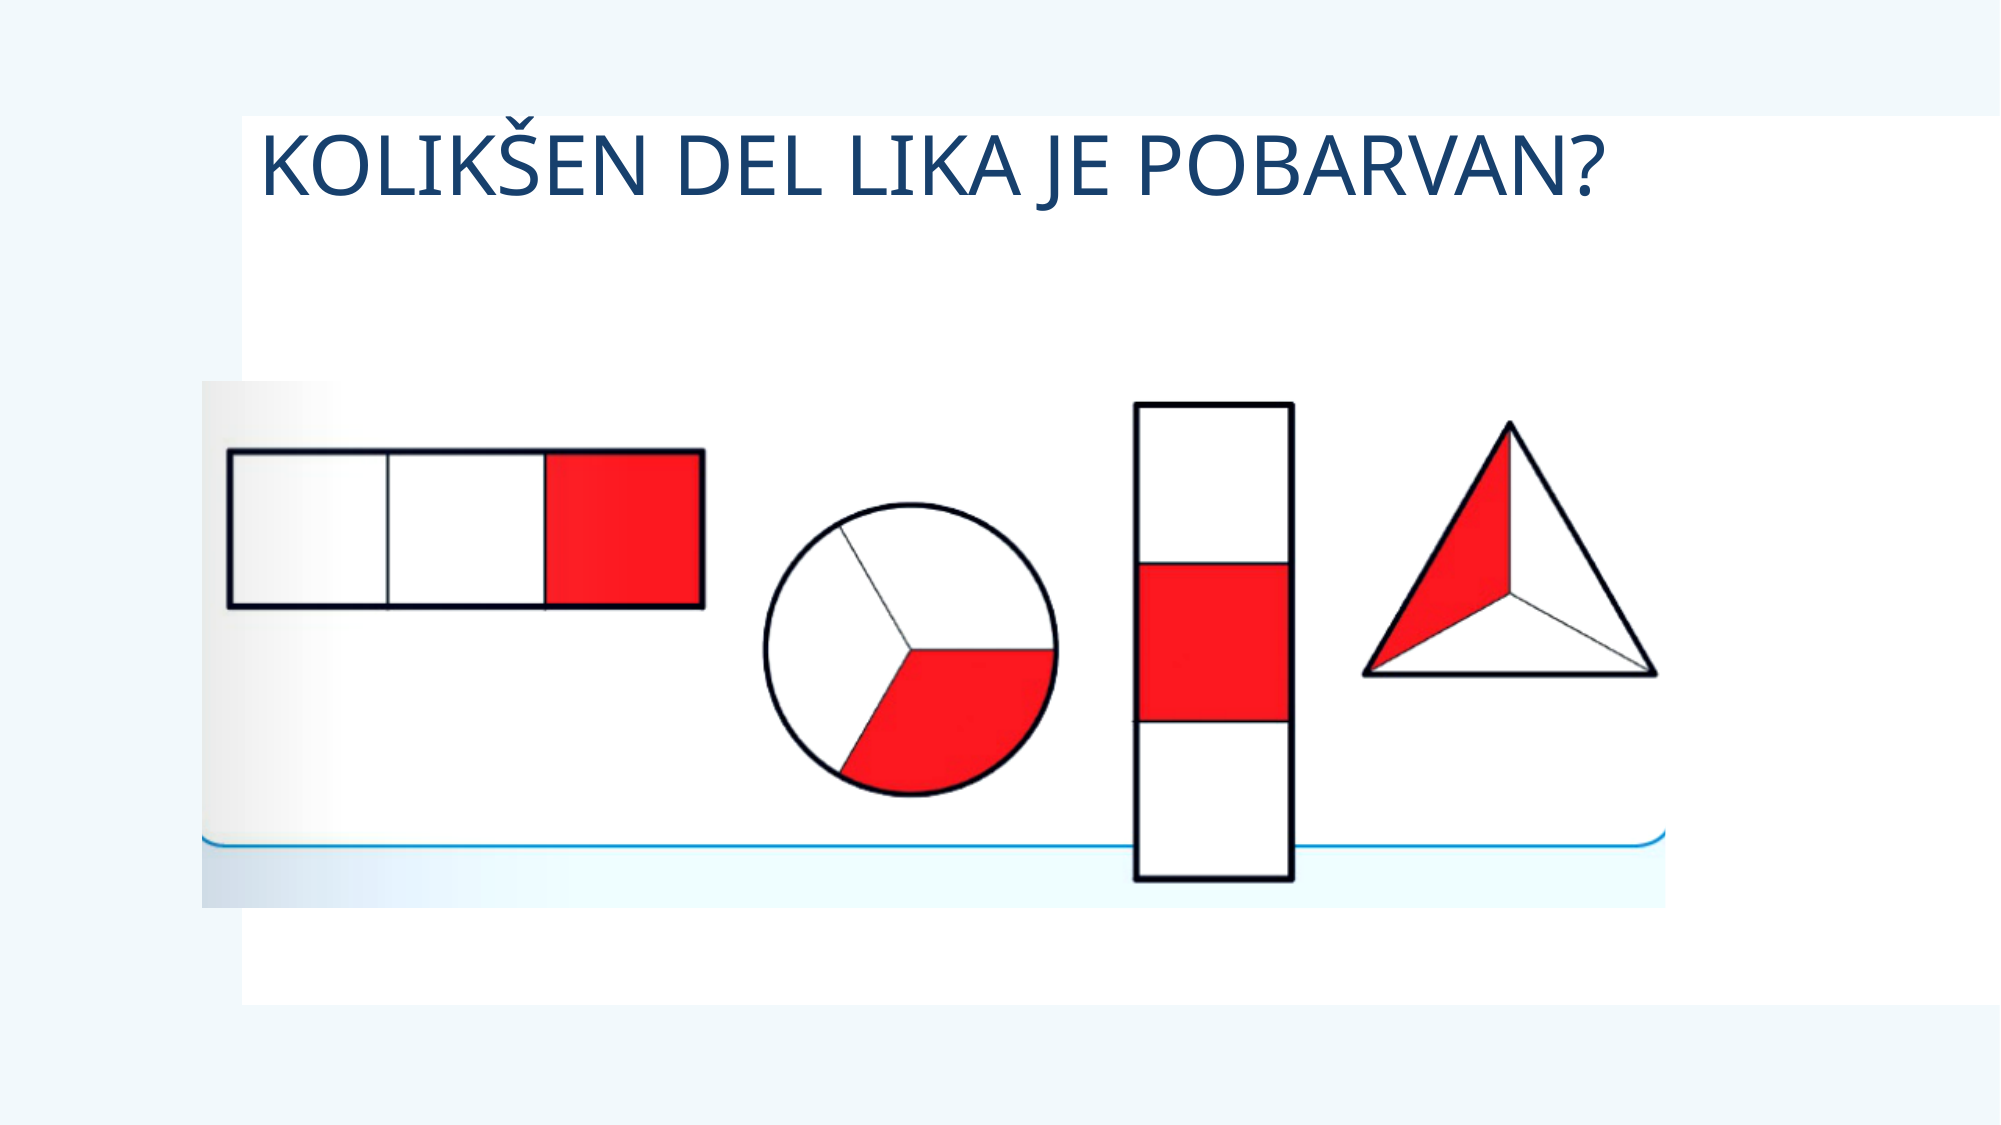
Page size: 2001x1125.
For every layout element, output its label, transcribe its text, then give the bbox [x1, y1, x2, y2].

picture [202, 381, 1666, 908]
title KOLIKŠEN DEL LIKA JE POBARVAN? [68, 59, 1799, 278]
